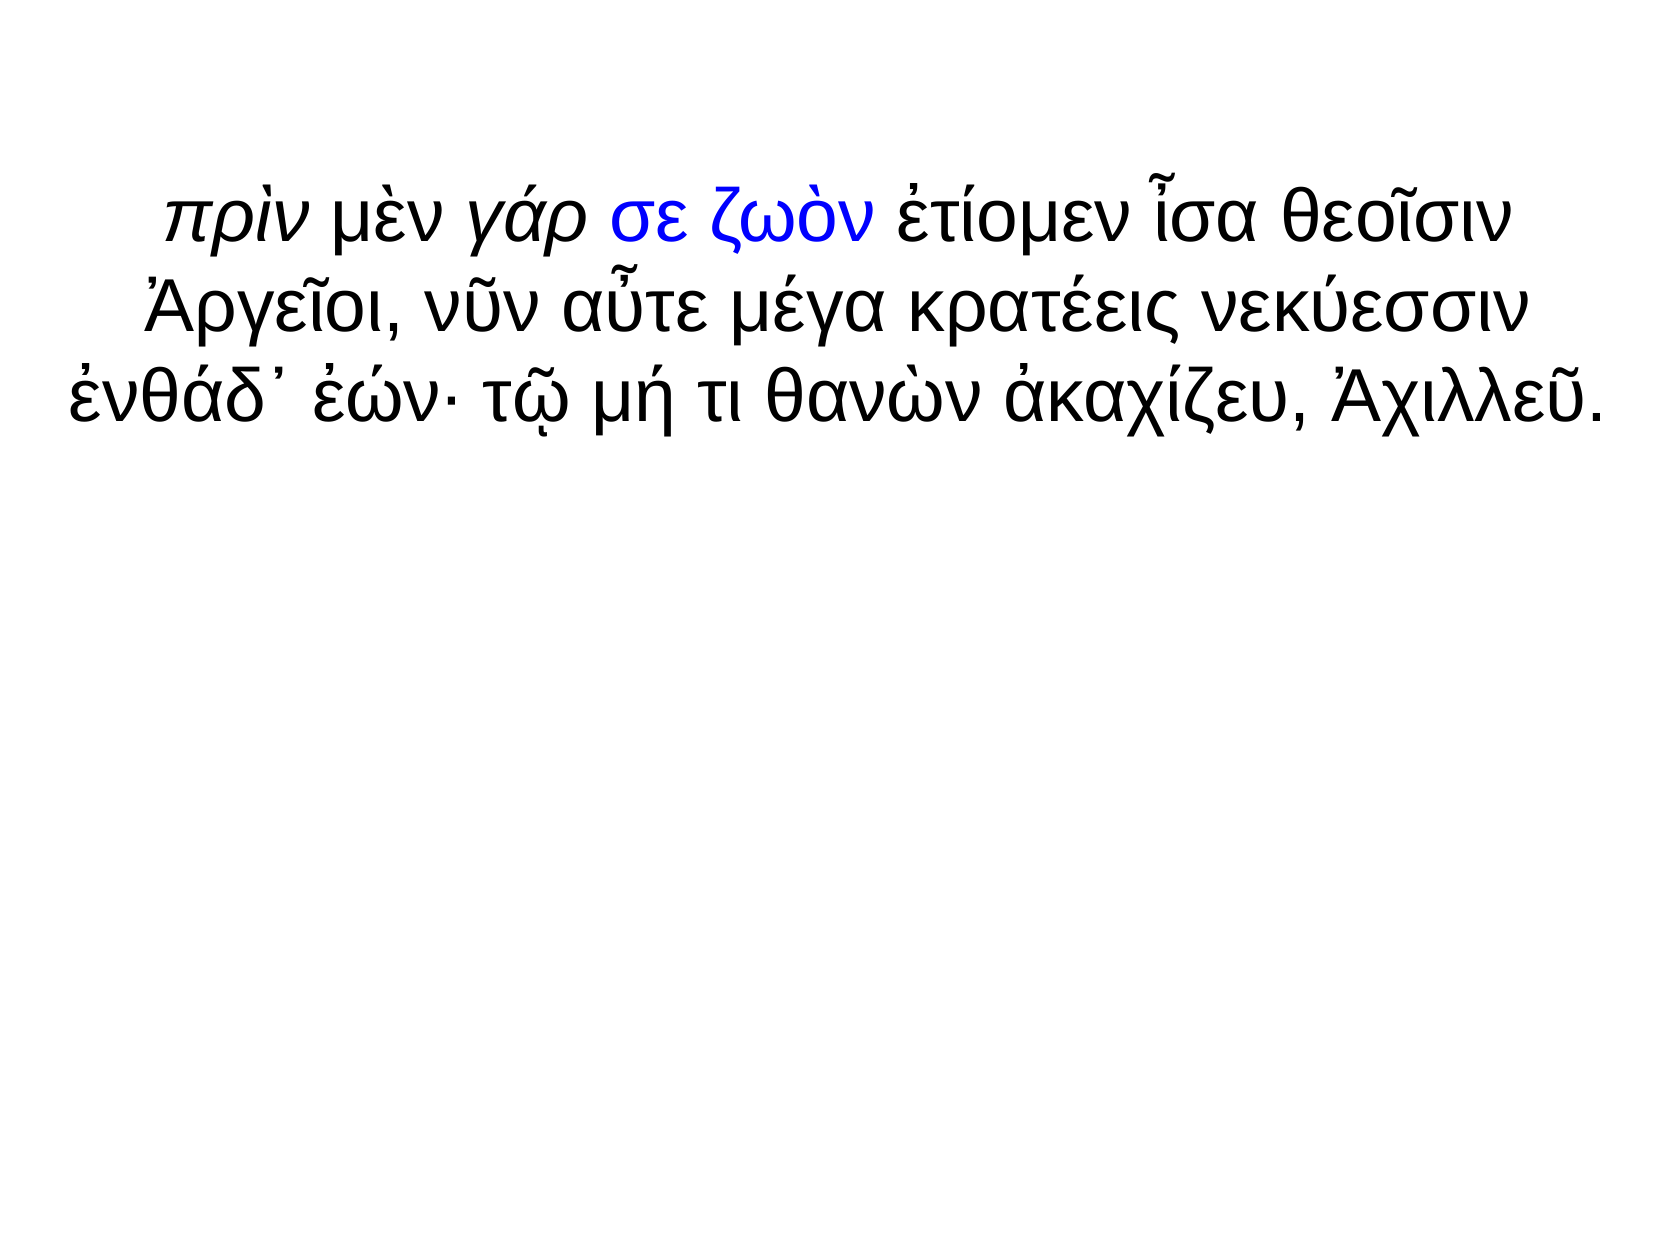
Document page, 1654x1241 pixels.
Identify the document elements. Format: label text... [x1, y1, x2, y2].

title πρὶν μὲν γάρ σε ζωὸν ἐτίομεν ἶσα θεοῖσιν Ἀργεῖοι, νῦν αὖτε μέγα κρατέεις νεκύεσσιν ἐνθάδ᾽ ἐών· τῷ μή τι θανὼν ἀκαχίζευ, Ἀχιλλεῦ. [47, 70, 1630, 532]
